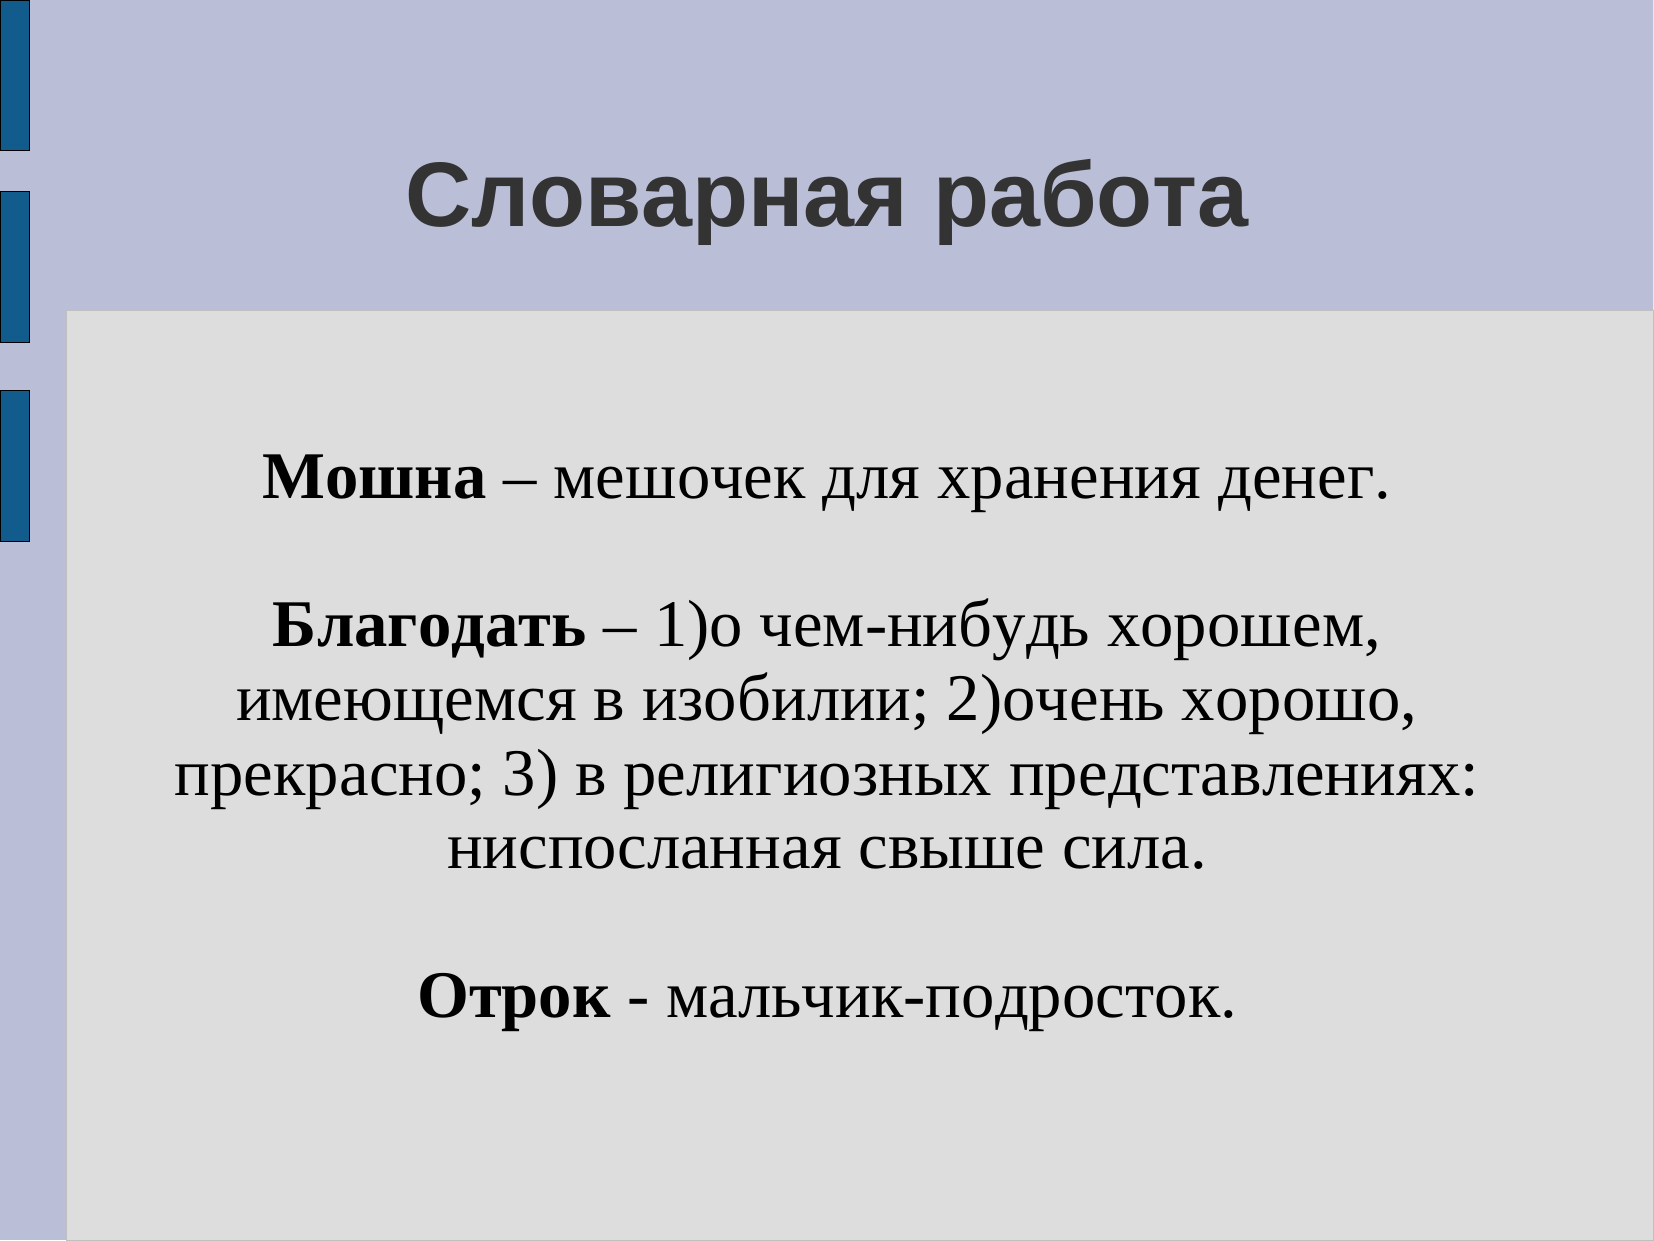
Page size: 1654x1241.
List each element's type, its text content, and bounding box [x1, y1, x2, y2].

subtitle Мошна – мешочек для хранения денег. Благодать – 1)о чем-нибудь хорошем, имеющемся в изобилии; 2)очень хорошо, прекрасно; 3) в религиозных представлениях: ниспосланная свыше сила. Отрок - мальчик-подросток. [121, 352, 1534, 1119]
title Словарная работа [121, 98, 1534, 291]
